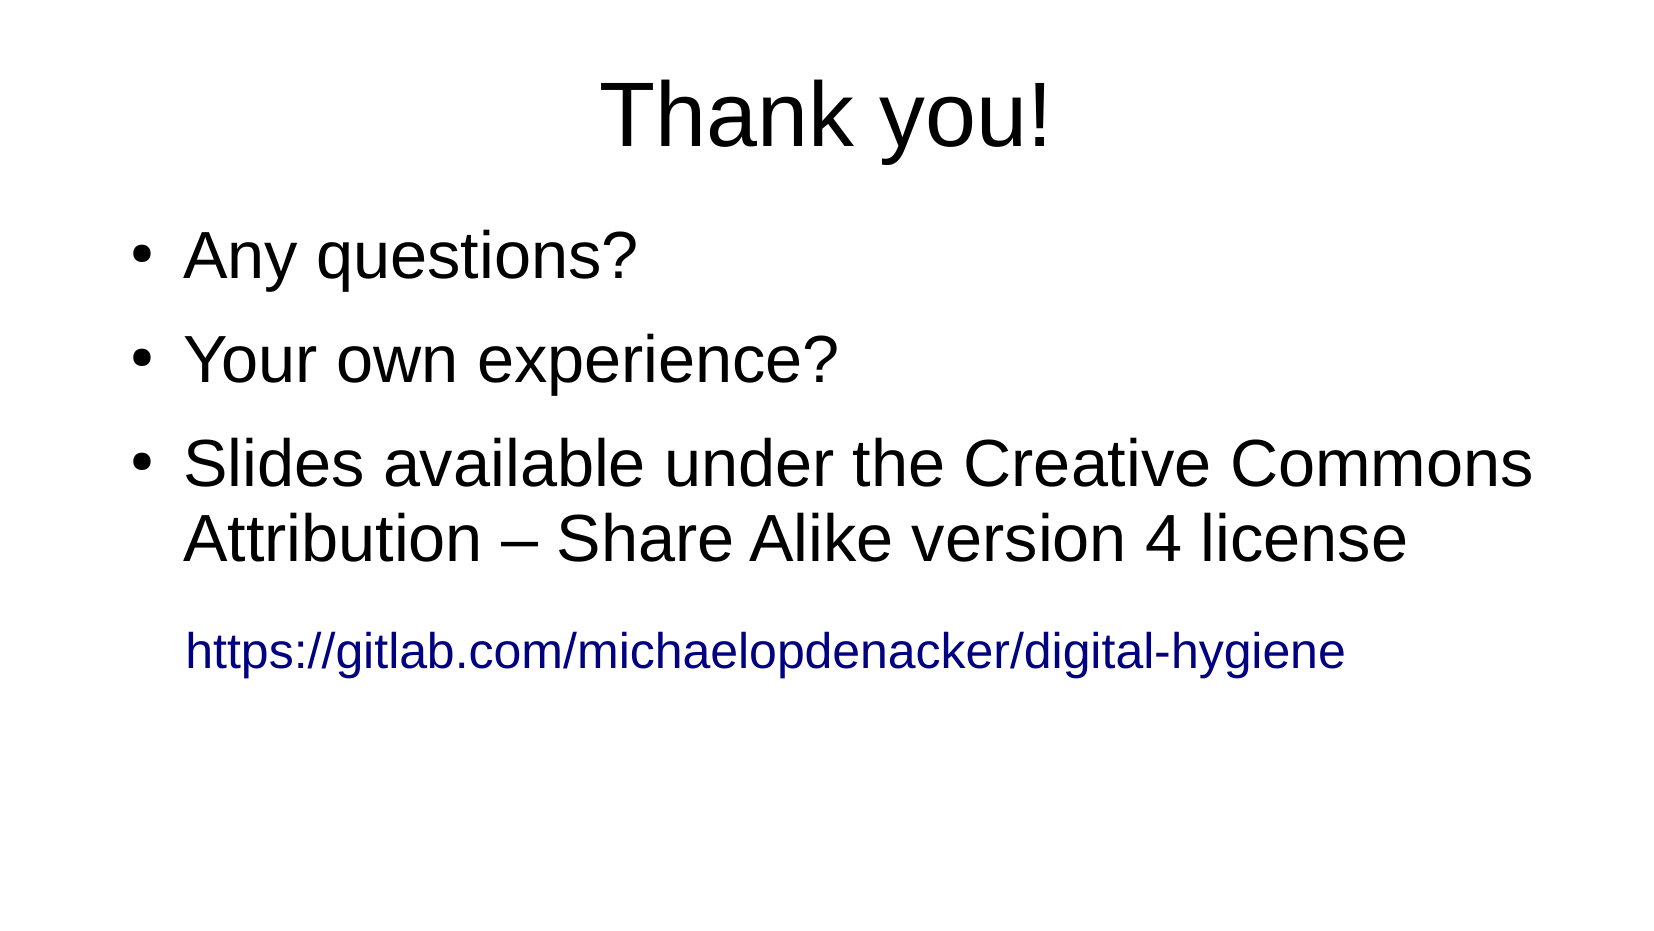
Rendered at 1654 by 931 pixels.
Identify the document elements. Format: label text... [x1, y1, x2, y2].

title Thank you! [82, 37, 1571, 193]
text_box https://gitlab.com/michaelopdenacker/digital-hygiene [170, 616, 1372, 687]
list Any questions? Your own experience? Slides available under the Creative Commons Attribution – Share Alike version 4 license [112, 217, 1605, 758]
